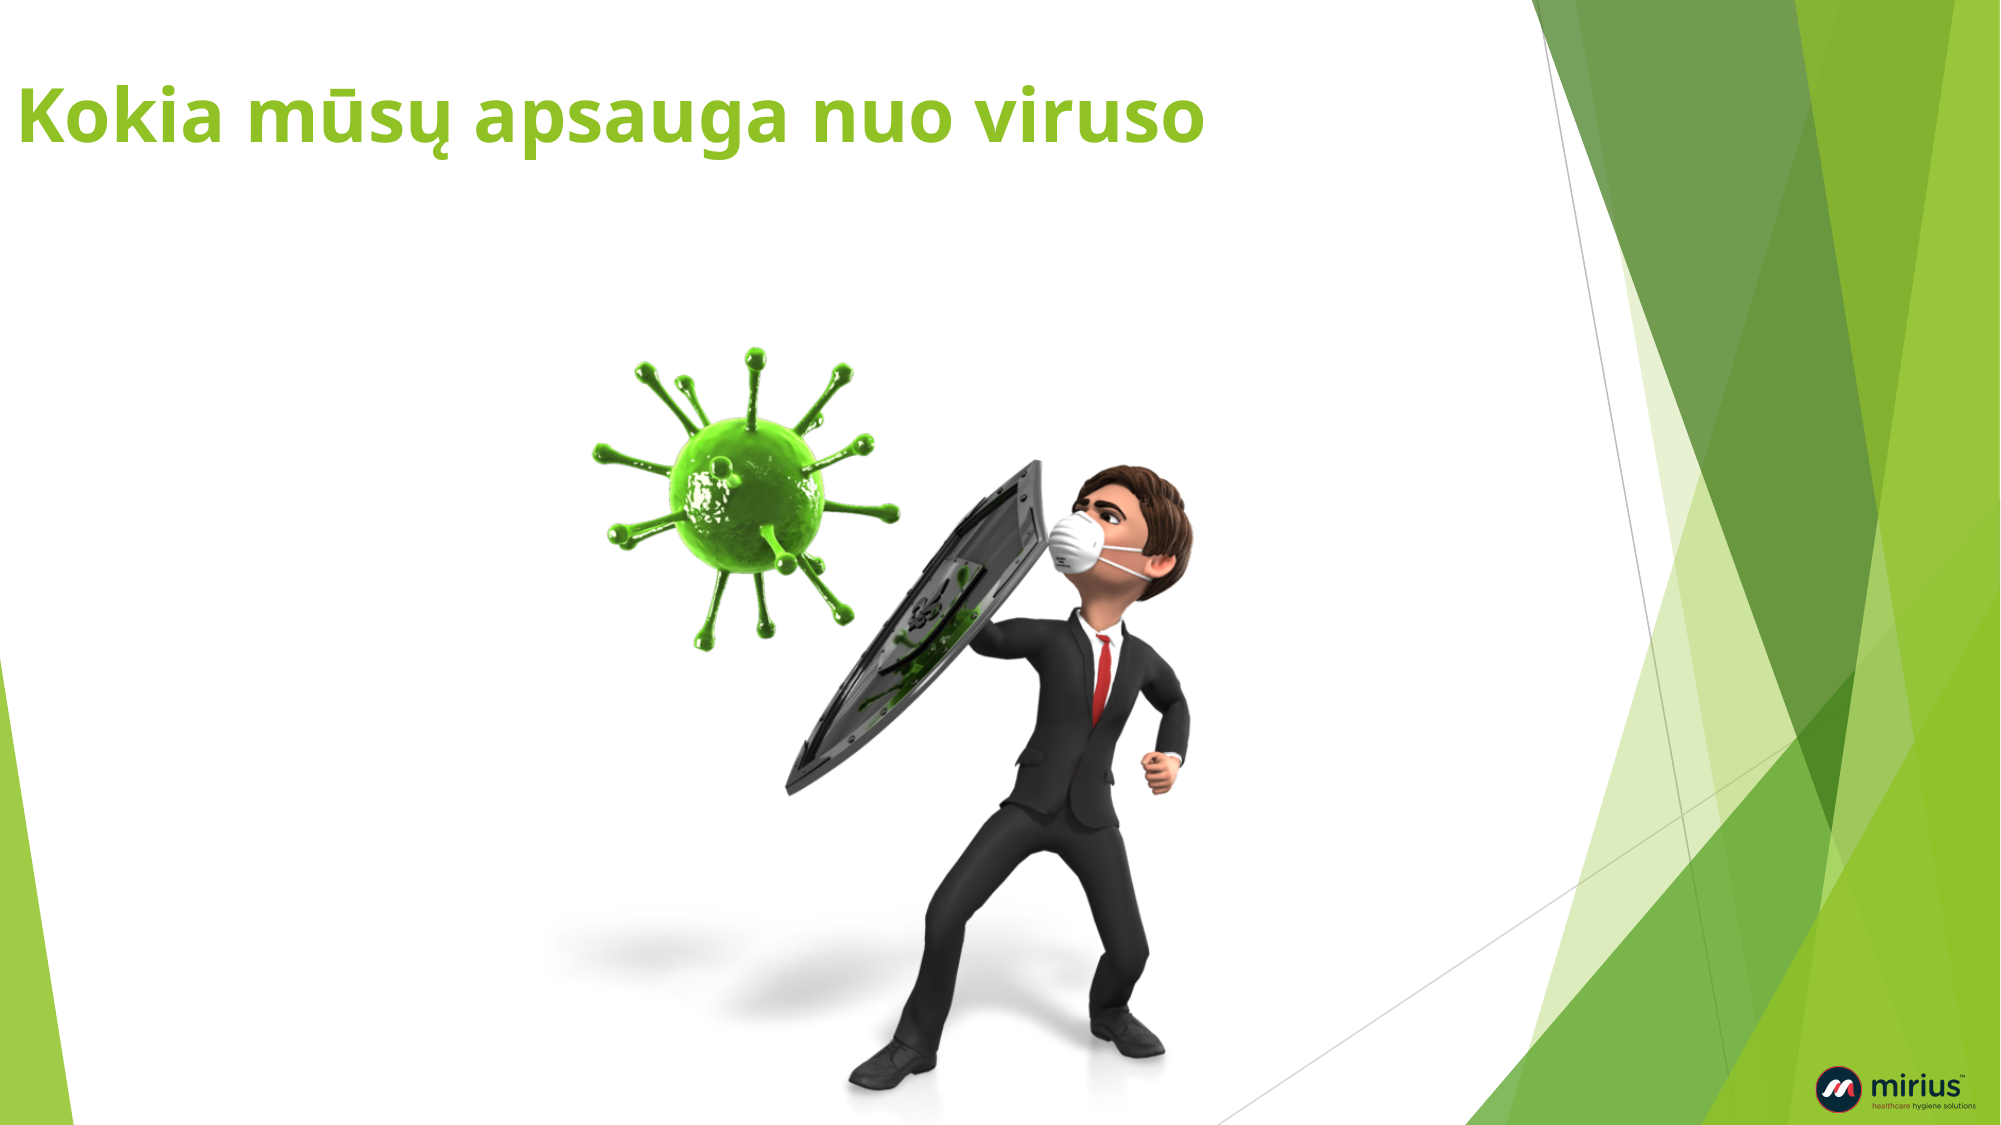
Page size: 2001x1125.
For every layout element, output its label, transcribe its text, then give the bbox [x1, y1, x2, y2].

picture [510, 302, 1253, 1125]
picture [1813, 1065, 1978, 1114]
title Kokia mūsų apsauga nuo viruso [0, 59, 1726, 278]
